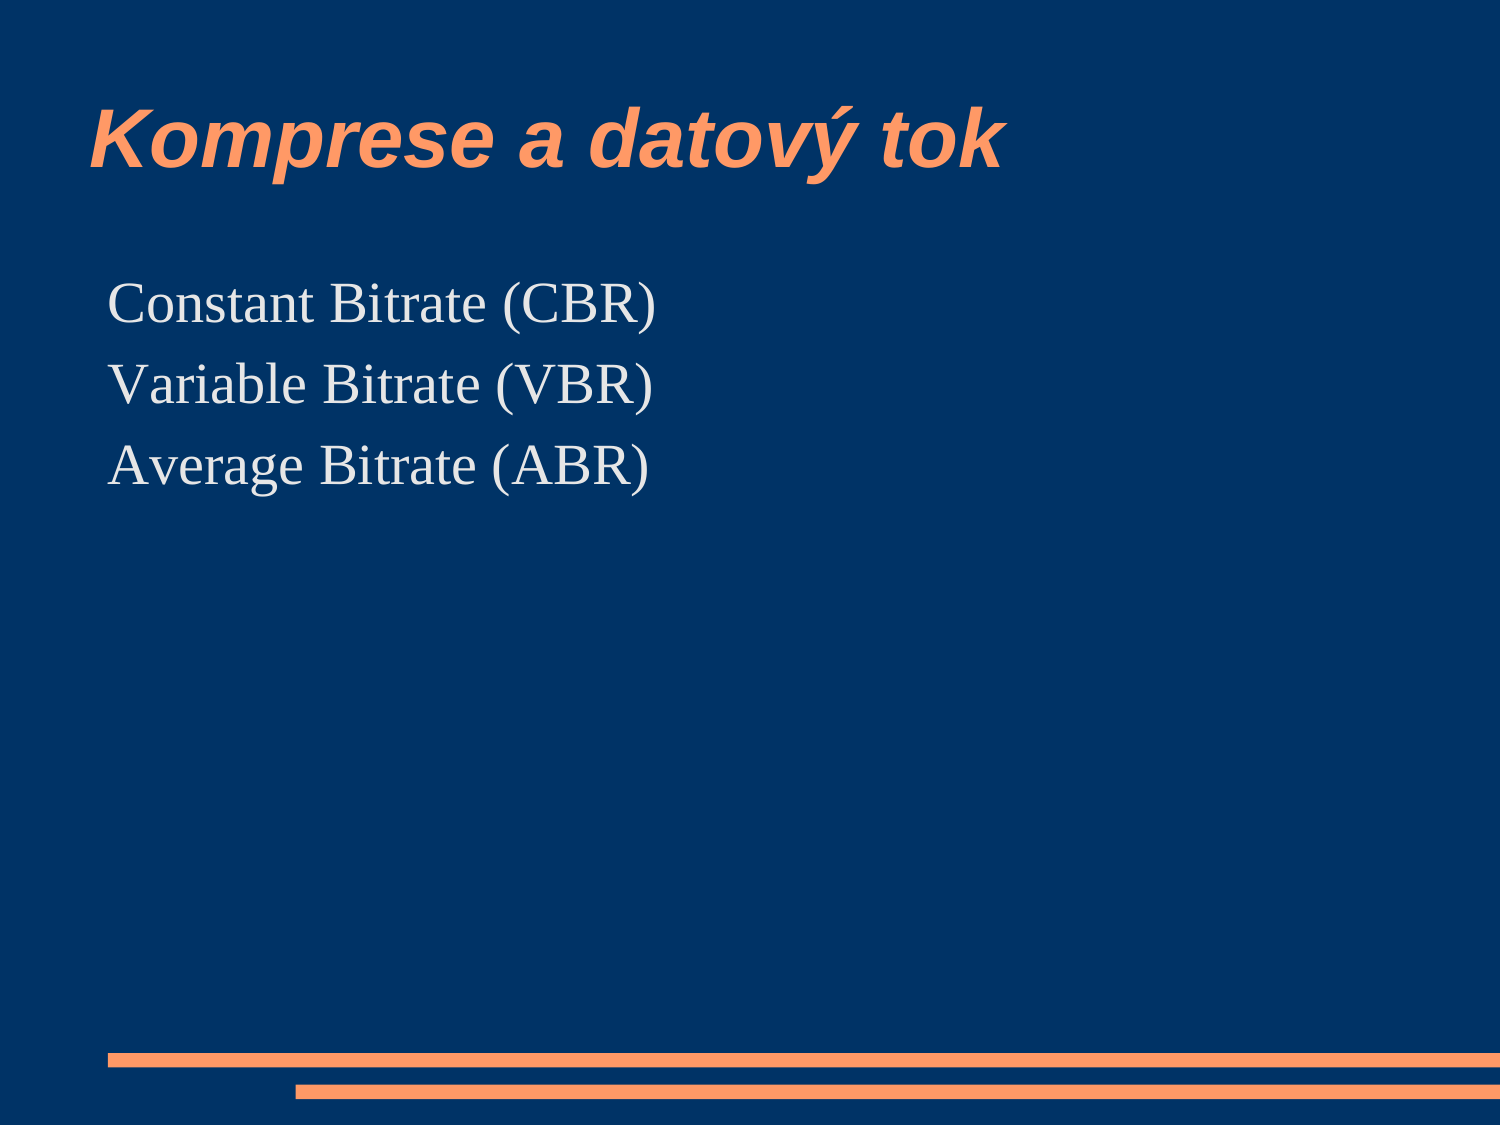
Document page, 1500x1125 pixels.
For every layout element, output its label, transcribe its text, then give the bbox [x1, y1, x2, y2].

title Komprese a datový tok [75, 45, 1426, 233]
list Constant Bitrate (CBR) Variable Bitrate (VBR) Average Bitrate (ABR) [75, 262, 1426, 1006]
